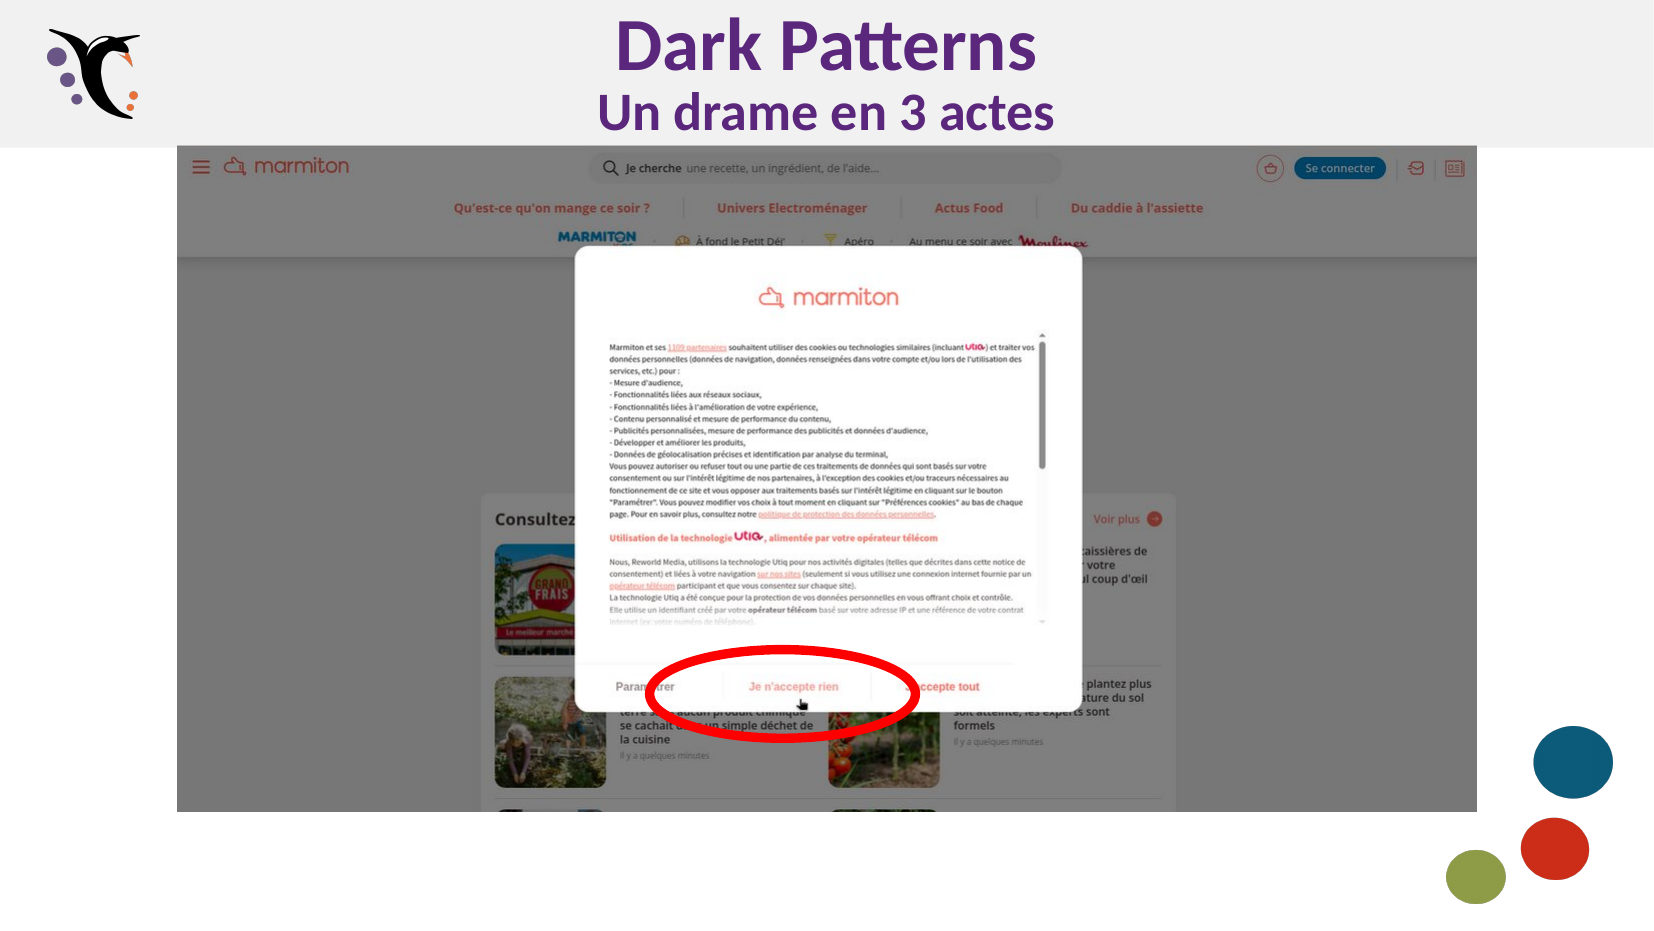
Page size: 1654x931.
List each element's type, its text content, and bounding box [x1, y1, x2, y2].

picture [47, 29, 82, 119]
title Dark Patterns Un drame en 3 actes [82, 1, 1571, 157]
picture [177, 145, 1613, 904]
